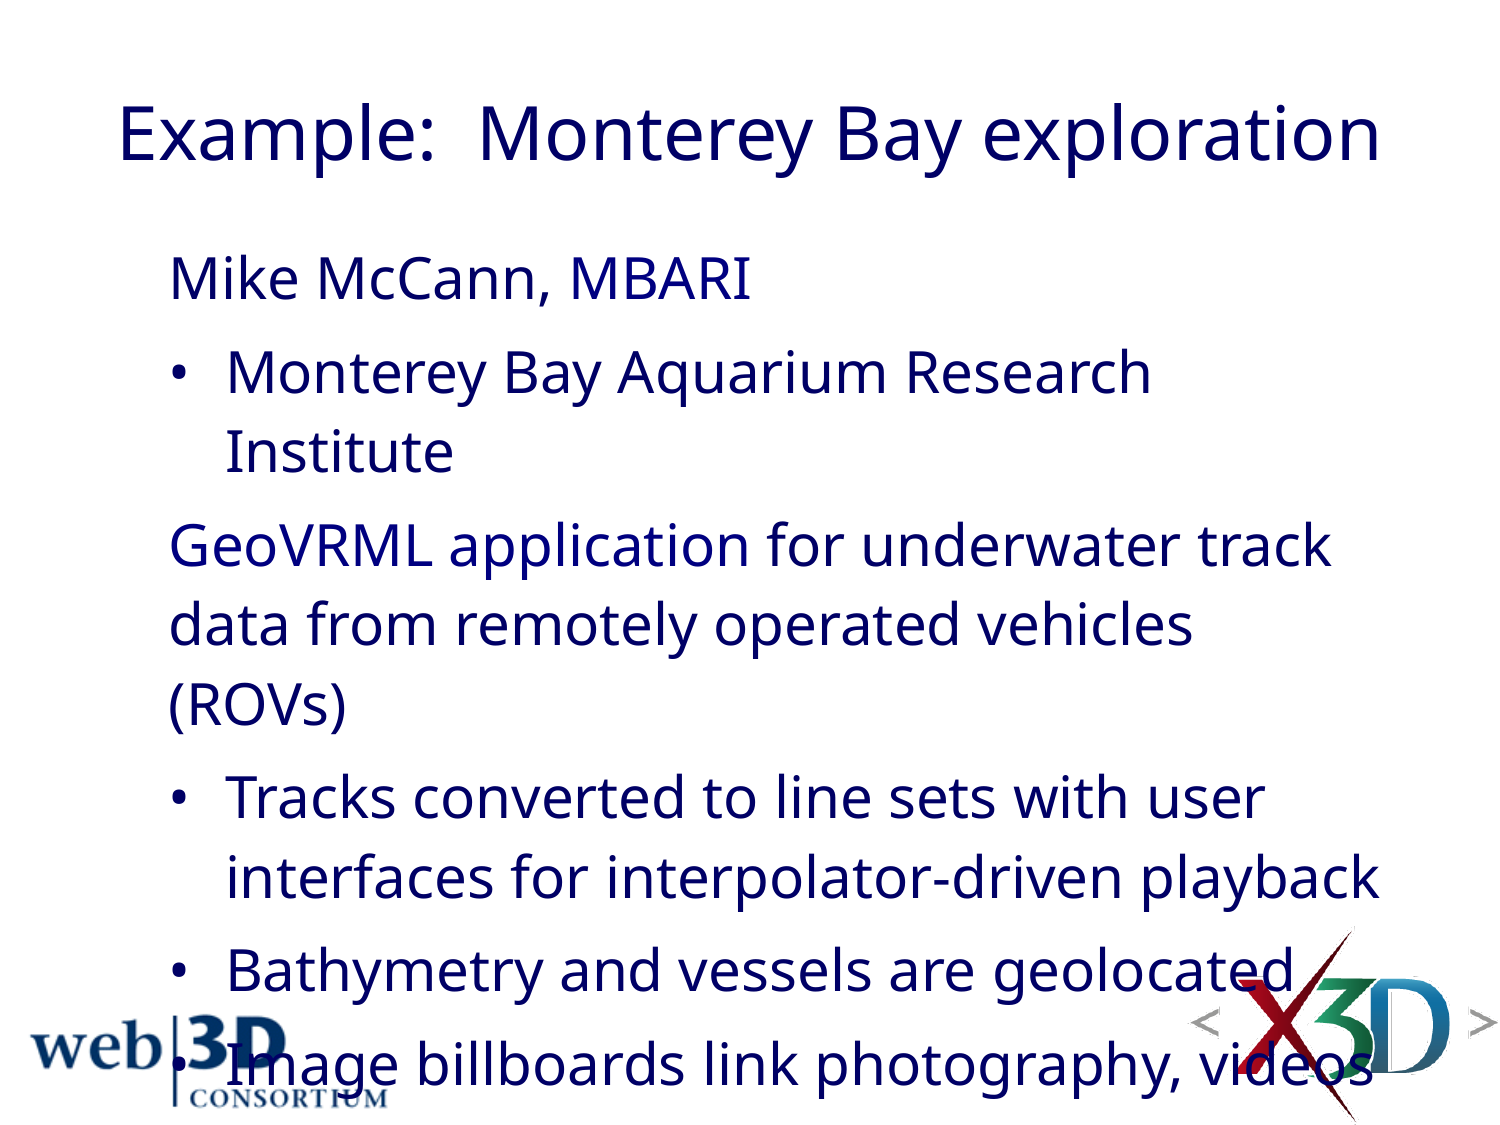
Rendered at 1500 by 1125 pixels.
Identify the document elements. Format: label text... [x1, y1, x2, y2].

picture [1187, 926, 1500, 1125]
picture [12, 998, 413, 1118]
title Example: Monterey Bay exploration [112, 44, 1388, 218]
list Mike McCann, MBARI Monterey Bay Aquarium Research Institute GeoVRML application for underwater track data from remotely operated vehicles (ROVs) Tracks converted to line sets with user interfaces for interpolator-driven playback Bathymetry and vessels are geolocated Image billboards link photography, videos Scientists can previsualize, explore missions [112, 237, 1388, 986]
